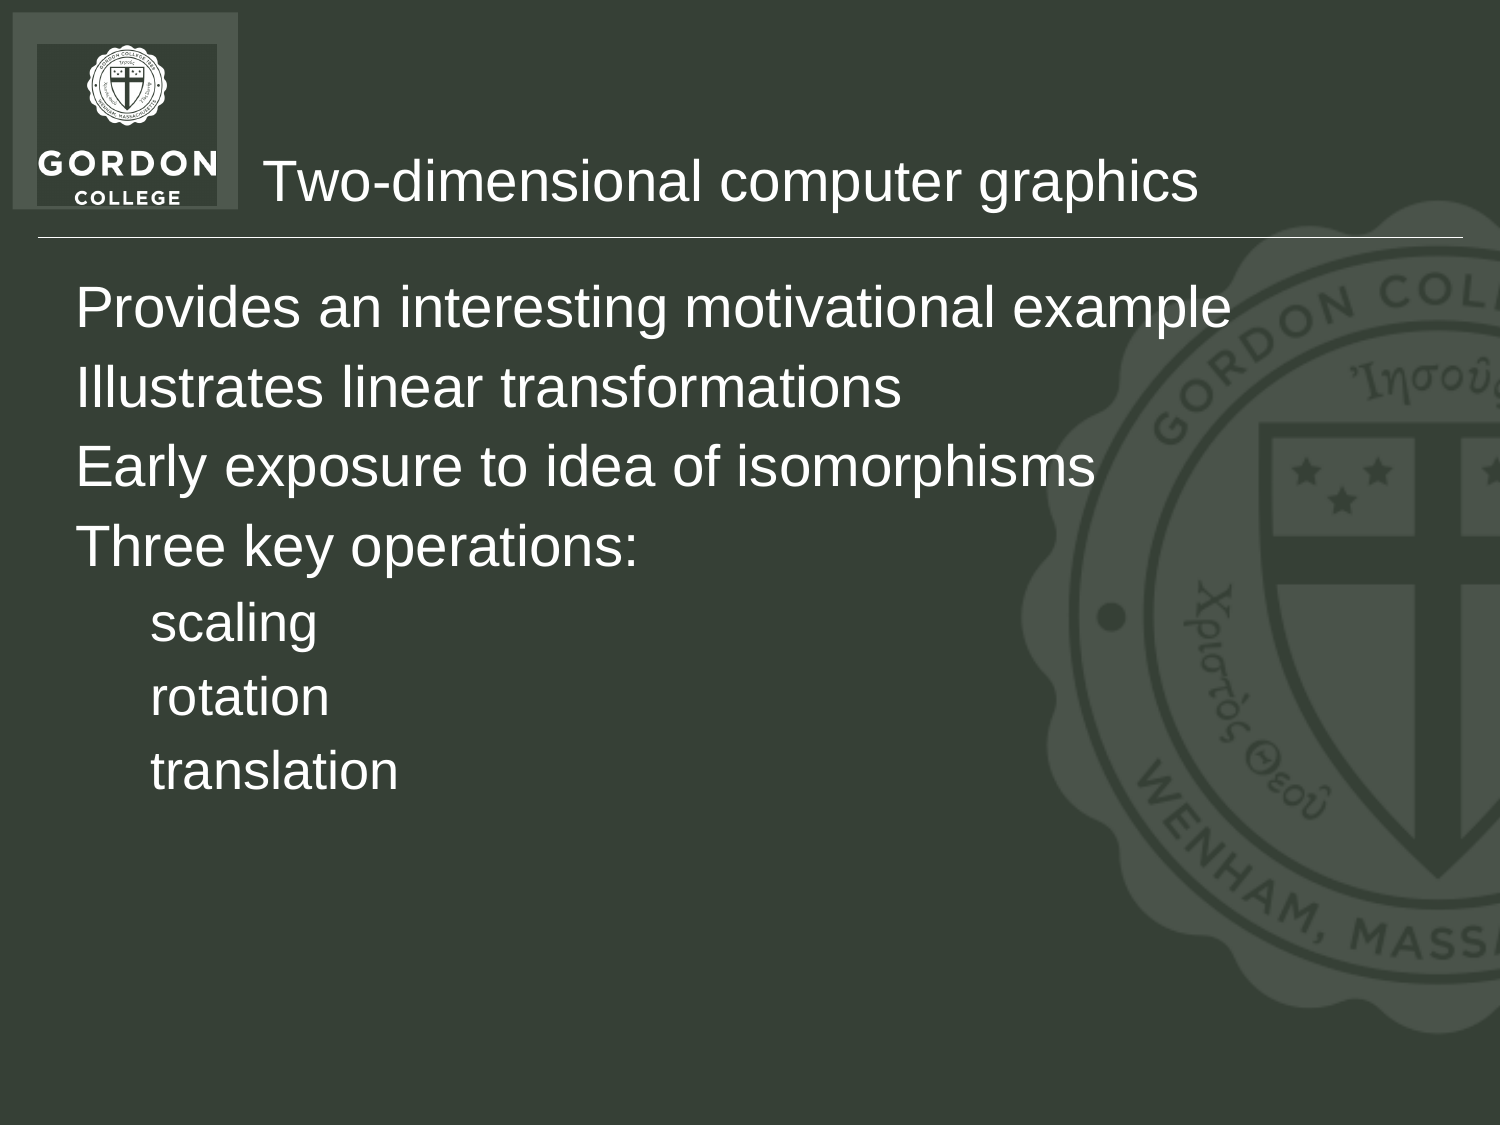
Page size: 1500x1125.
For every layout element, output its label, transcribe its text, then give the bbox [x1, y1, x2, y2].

list Provides an interesting motivational example Illustrates linear transformations Early exposure to idea of isomorphisms Three key operations: scaling rotation translation [75, 275, 1426, 1011]
picture [0, 0, 1500, 1125]
title Two-dimensional computer graphics [262, 145, 1463, 217]
